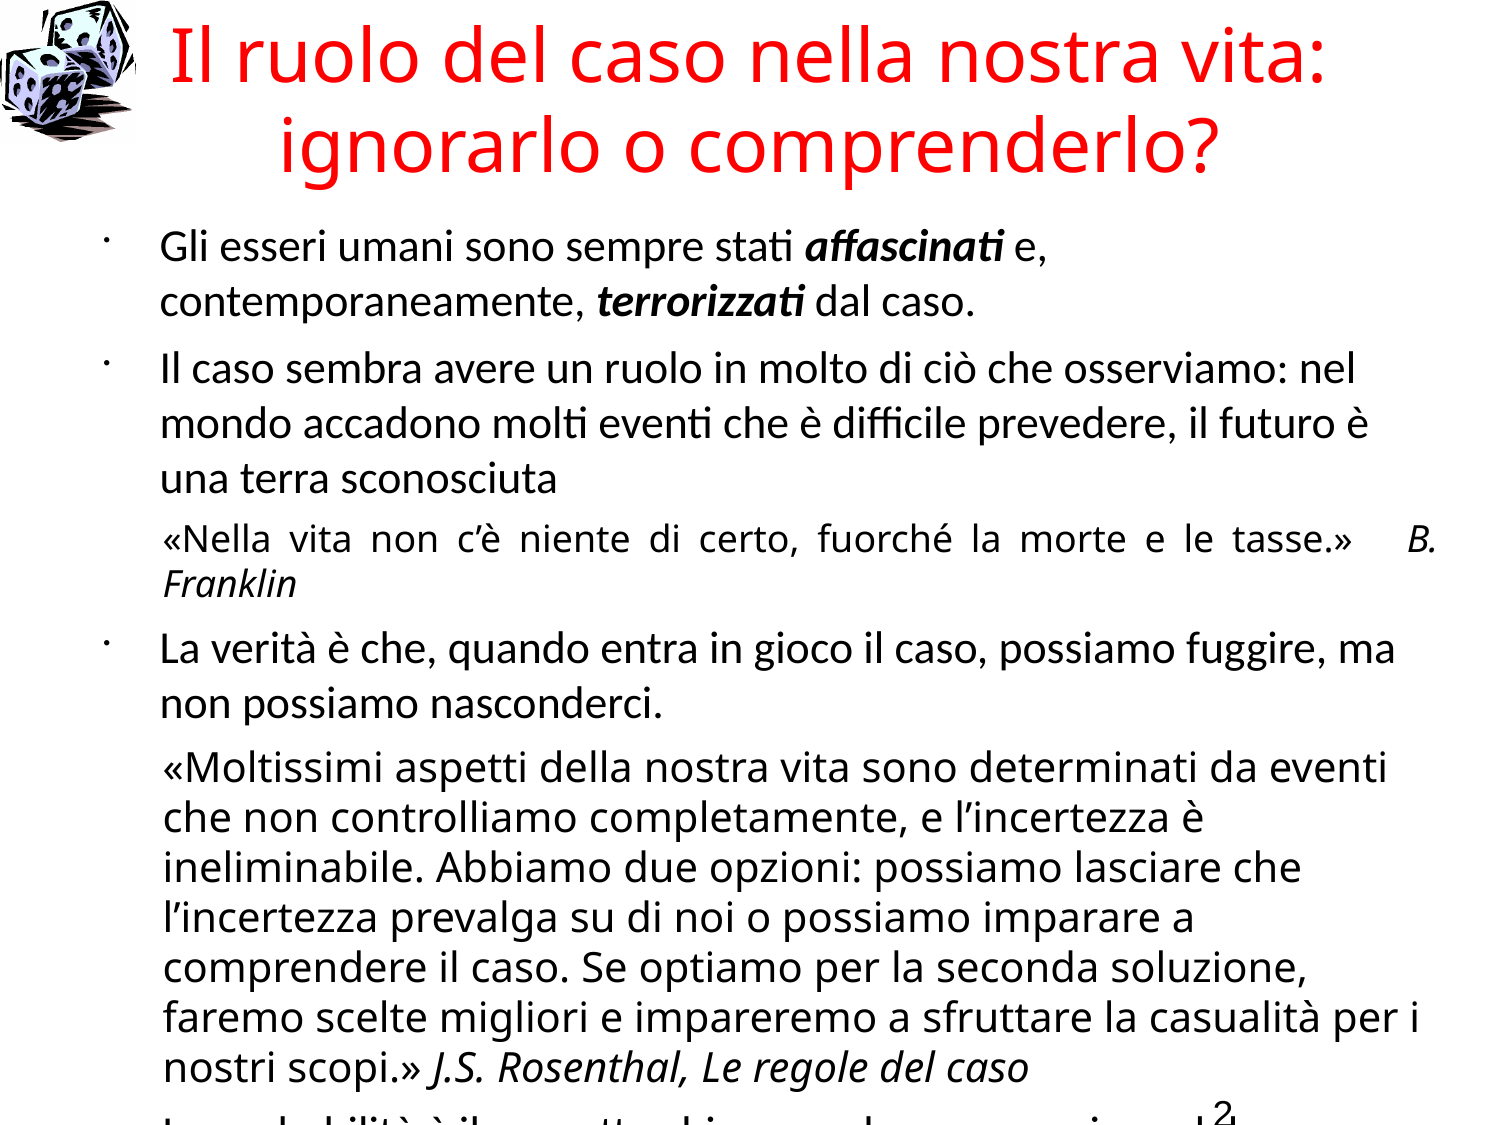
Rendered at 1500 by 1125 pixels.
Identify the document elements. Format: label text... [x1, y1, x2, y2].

picture [0, 0, 112, 143]
title Il ruolo del caso nella nostra vita: ignorarlo o comprenderlo? [112, 0, 1388, 188]
list Gli esseri umani sono sempre stati affascinati e, contemporaneamente, terrorizzati dal caso. Il caso sembra avere un ruolo in molto di ciò che osserviamo: nel mondo accadono molti eventi che è difficile prevedere, il futuro è una terra sconosciuta «Nella vita non c’è niente di certo, fuorché la morte e le tasse.» B. Franklin La verità è che, quando entra in gioco il caso, possiamo fuggire, ma non possiamo nasconderci. «Moltissimi aspetti della nostra vita sono determinati da eventi che non controlliamo completamente, e l’incertezza è ineliminabile. Abbiamo due opzioni: possiamo lasciare che l’incertezza prevalga su di noi o possiamo imparare a comprendere il caso. Se optiamo per la seconda soluzione, faremo scelte migliori e impareremo a sfruttare la casualità per i nostri scopi.» J.S. Rosenthal, Le regole del caso La probabilità è il concetto chiave per la comprensione del caso [88, 208, 1453, 1059]
slide_number <numero> [1187, 1082, 1500, 1125]
